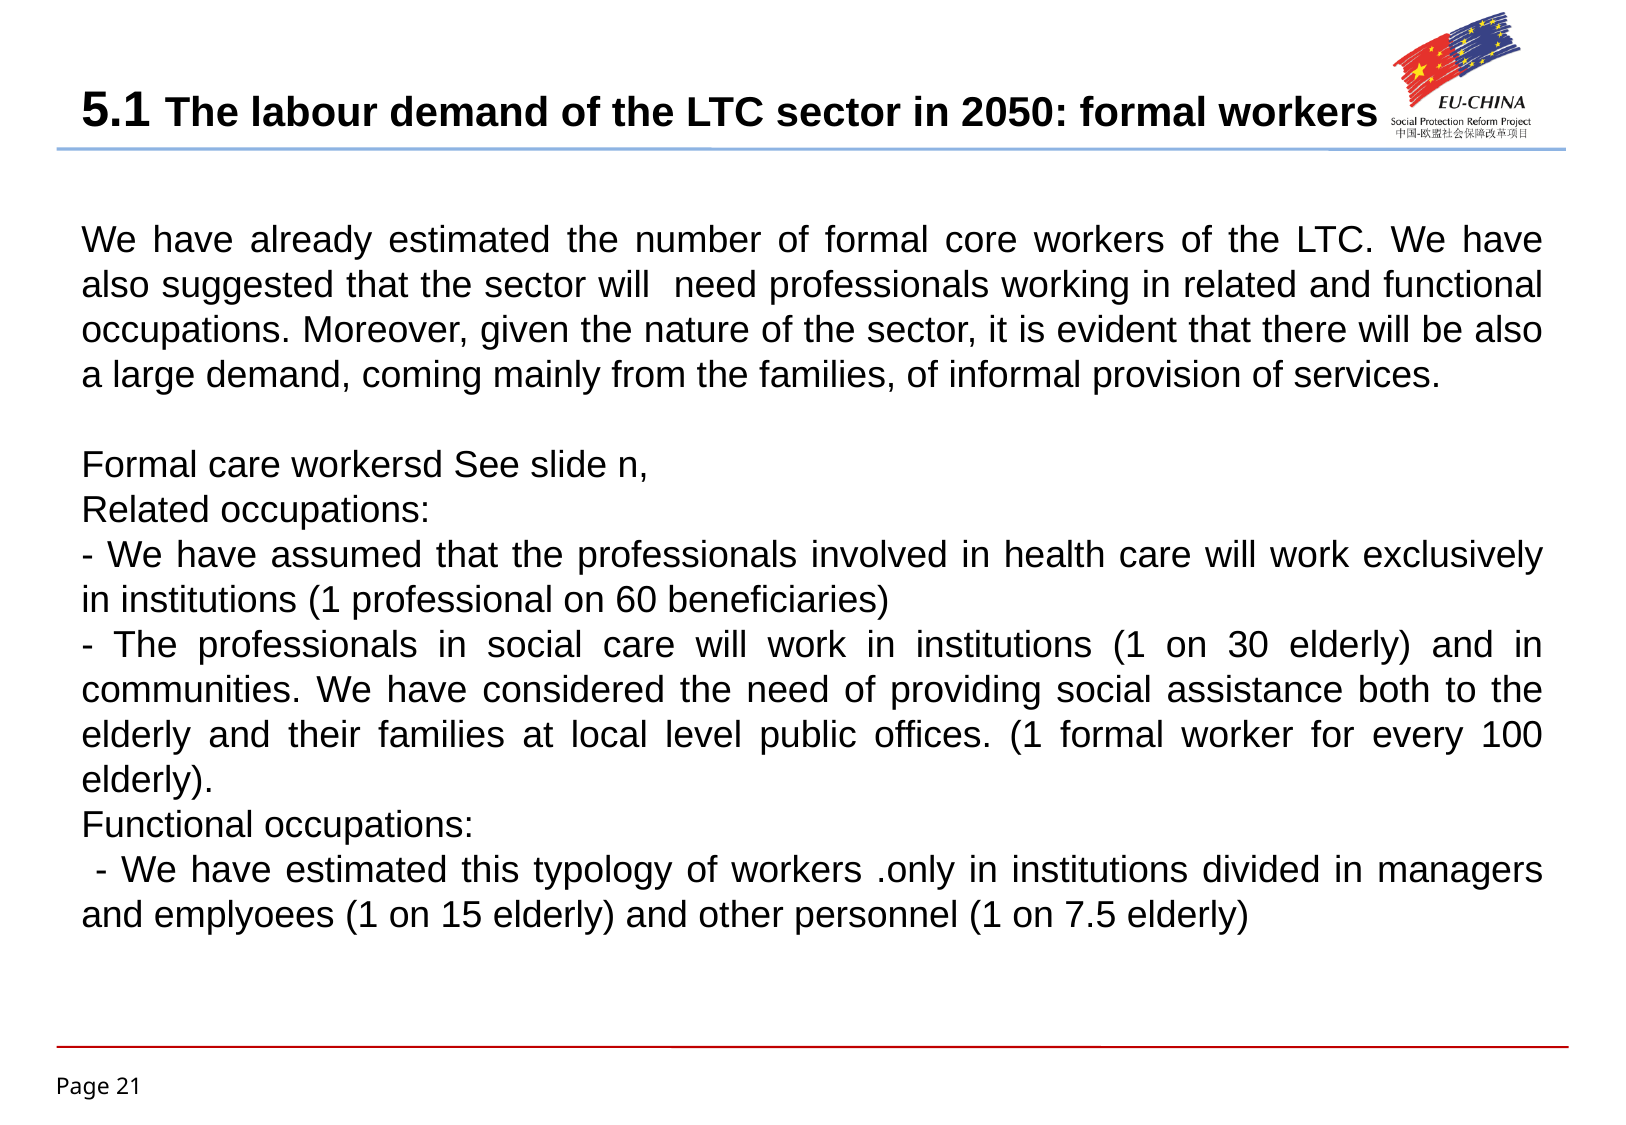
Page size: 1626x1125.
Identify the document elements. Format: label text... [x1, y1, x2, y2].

list We have already estimated the number of formal core workers of the LTC. We have also suggested that the sector will need professionals working in related and functional occupations. Moreover, given the nature of the sector, it is evident that there will be also a large demand, coming mainly from the families, of informal provision of services. Formal care workersd See slide n, Related occupations: - We have assumed that the professionals involved in health care will work exclusively in institutions (1 professional on 60 beneficiaries) - The professionals in social care will work in institutions (1 on 30 elderly) and in communities. We have considered the need of providing social assistance both to the elderly and their families at local level public offices. (1 formal worker for every 100 elderly). Functional occupations: - We have estimated this typology of workers .only in institutions divided in managers and emplyoees (1 on 15 elderly) and other personnel (1 on 7.5 elderly) [81, 167, 1544, 1028]
picture [1386, 0, 1536, 44]
title 5.1 The labour demand of the LTC sector in 2050: formal workers [81, 44, 1544, 167]
